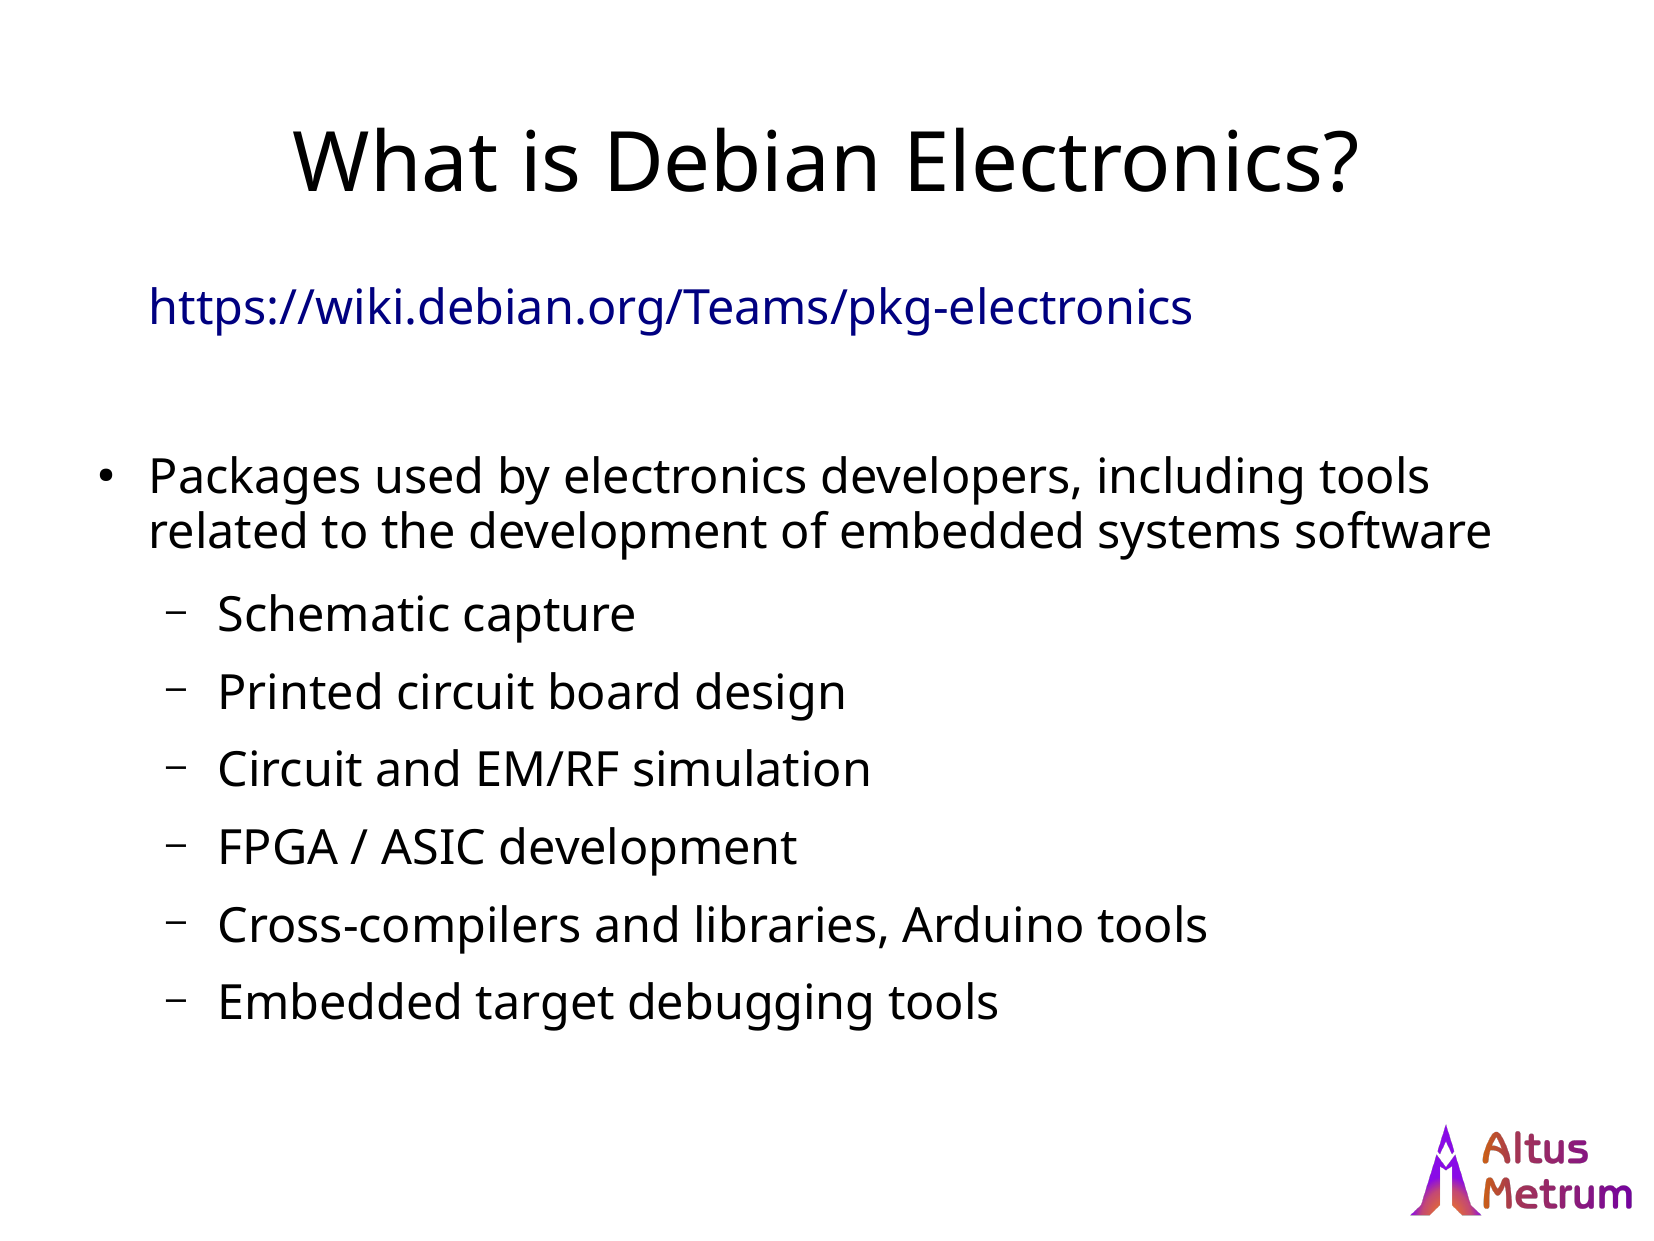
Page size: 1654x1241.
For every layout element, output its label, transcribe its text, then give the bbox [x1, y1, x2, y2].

list https://wiki.debian.org/Teams/pkg-electronics Packages used by electronics developers, including tools related to the development of embedded systems software Schematic capture Printed circuit board design Circuit and EM/RF simulation FPGA / ASIC development Cross-compilers and libraries, Arduino tools Embedded target debugging tools [80, 276, 1536, 1046]
picture [1410, 1124, 1636, 1226]
title What is Debian Electronics? [82, 49, 1571, 257]
